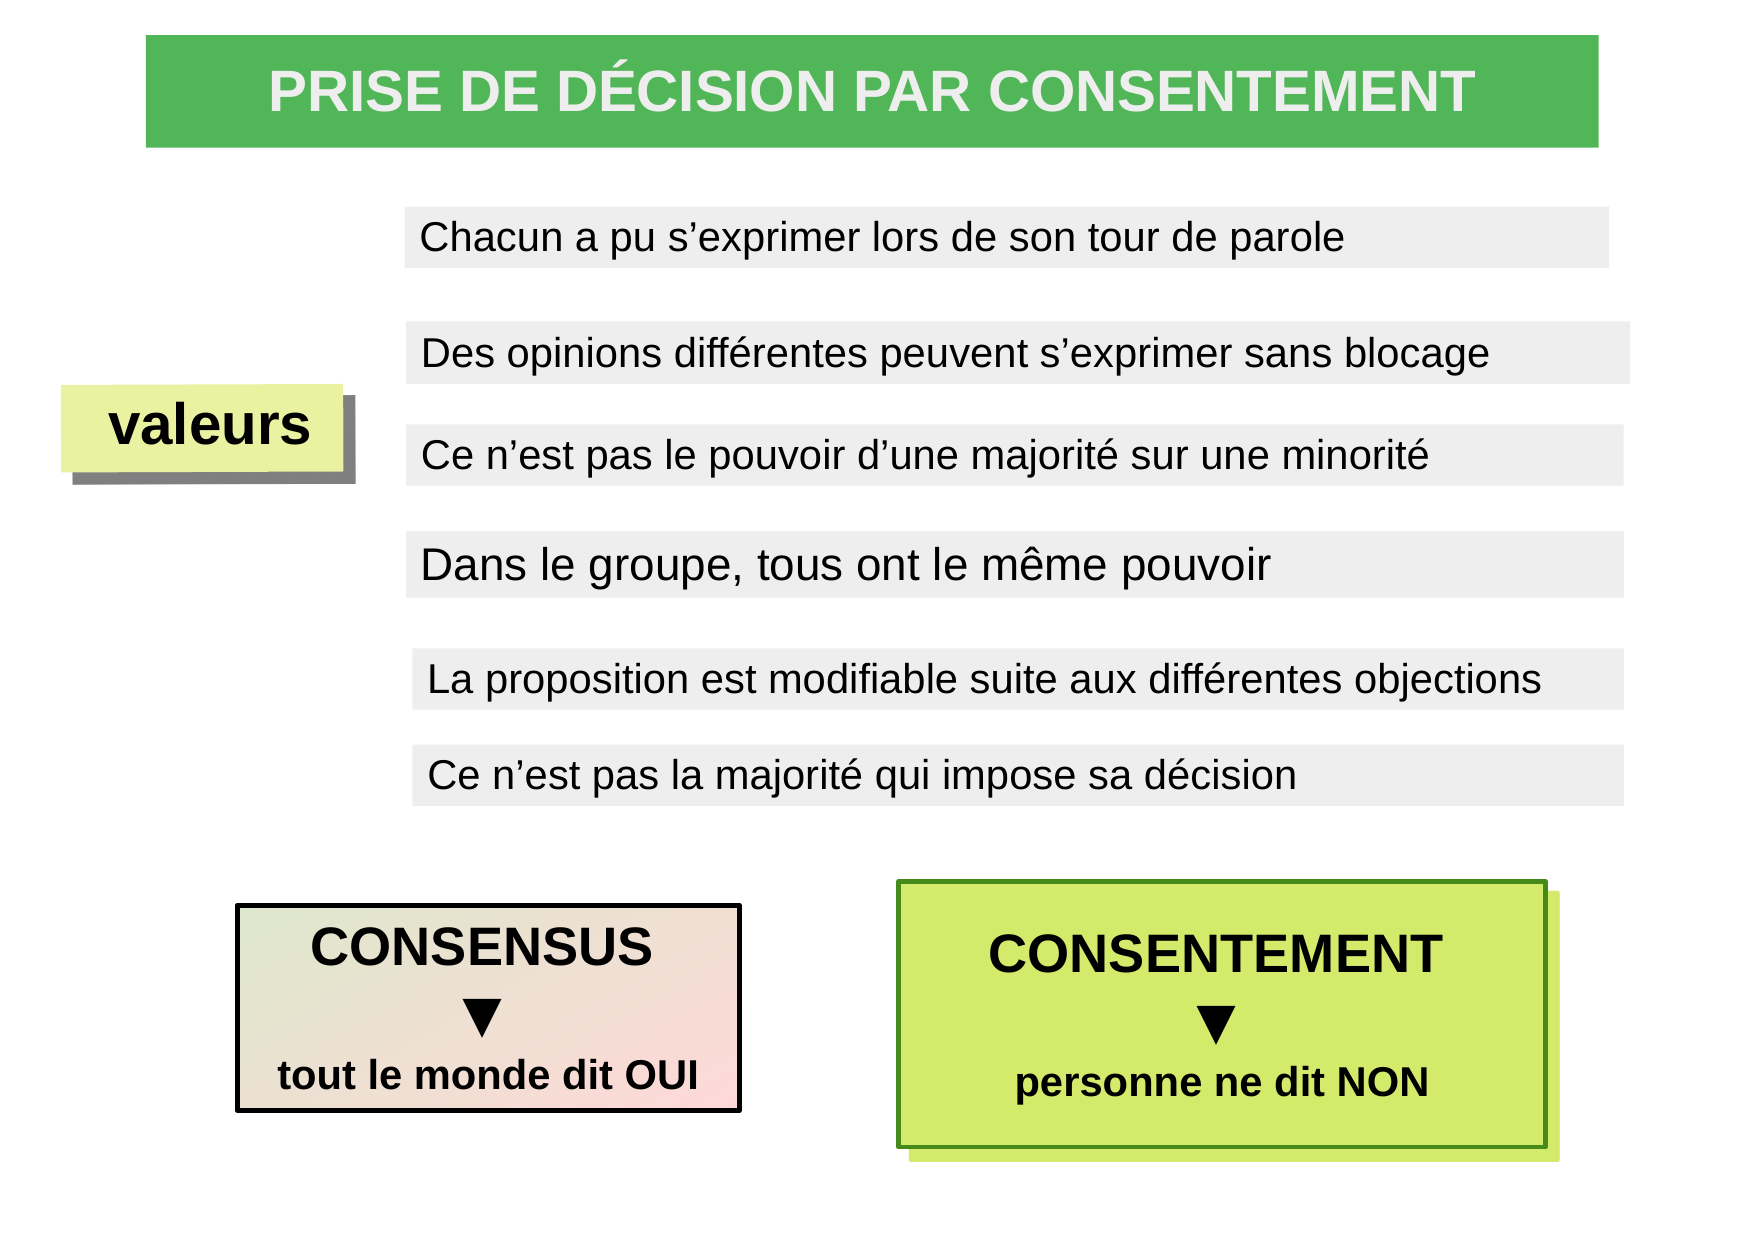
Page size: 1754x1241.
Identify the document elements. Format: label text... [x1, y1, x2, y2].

text_box Chacun a pu s’exprimer lors de son tour de parole [404, 206, 1610, 268]
text_box Ce n’est pas la majorité qui impose sa décision [412, 744, 1624, 806]
text_box CONSENTEMENT ▼ personne ne dit NON [898, 881, 1546, 1148]
text_box valeurs [60, 383, 344, 473]
text_box Ce n’est pas le pouvoir d’une majorité sur une minorité [406, 424, 1624, 486]
text_box CONSENSUS ▼ tout le monde dit OUI [237, 905, 740, 1111]
text_box La proposition est modifiable suite aux différentes objections [412, 648, 1624, 710]
text_box Dans le groupe, tous ont le même pouvoir [406, 531, 1624, 598]
text_box Des opinions différentes peuvent s’exprimer sans blocage [406, 321, 1631, 384]
text_box PRISE DE DÉCISION PAR CONSENTEMENT [145, 35, 1599, 148]
